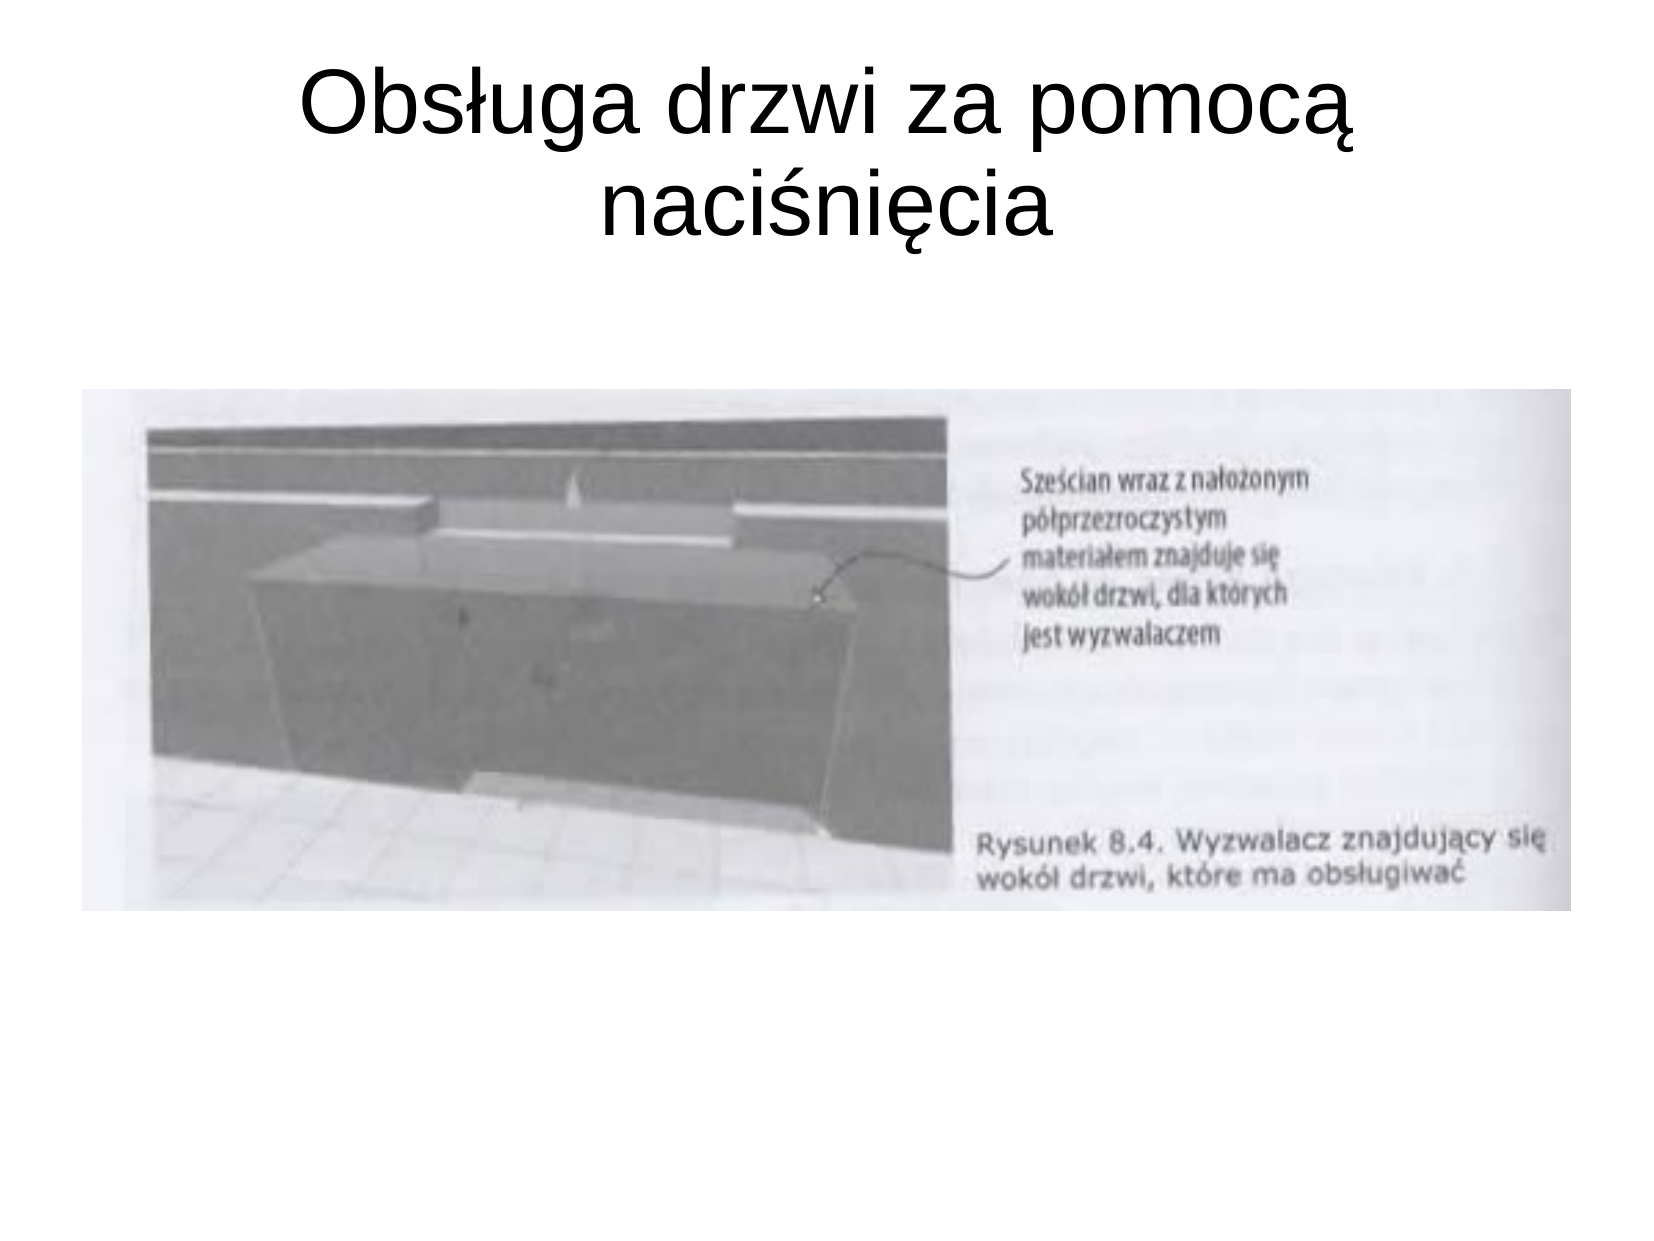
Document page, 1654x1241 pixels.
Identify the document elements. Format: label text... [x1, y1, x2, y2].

title Obsługa drzwi za pomocą naciśnięcia [82, 49, 1571, 257]
picture [82, 389, 1571, 911]
